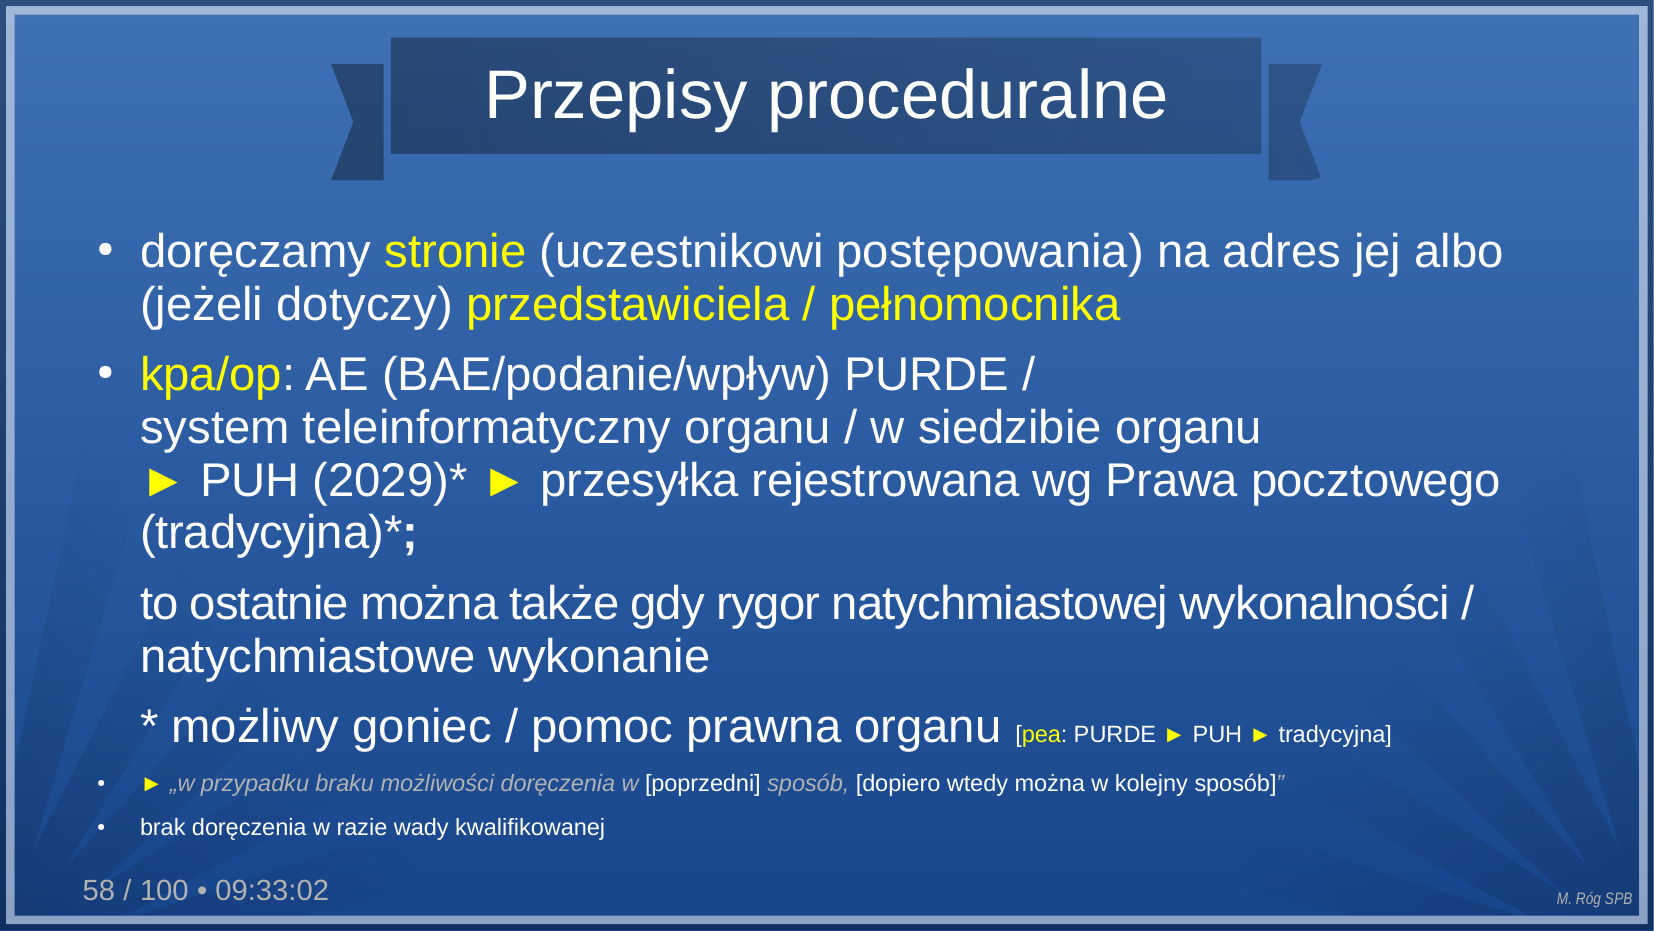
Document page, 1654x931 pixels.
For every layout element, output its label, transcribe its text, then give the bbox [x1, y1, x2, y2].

title Przepisy proceduralne [389, 35, 1264, 154]
list doręczamy stronie (uczestnikowi postępowania) na adres jej albo (jeżeli dotyczy) przedstawiciela / pełnomocnika kpa/op: AE (BAE/podanie/wpływ) PURDE / system teleinformatyczny organu / w siedzibie organu ► PUH (2029)* ► przesyłka rejestrowana wg Prawa pocztowego (tradycyjna)*; to ostatnie można także gdy rygor natychmiastowej wykonalności / natychmiastowe wykonanie * możliwy goniec / pomoc prawna organu [pea: PURDE ► PUH ► tradycyjna] ► „w przypadku braku możliwości doręczenia w [poprzedni] sposób, [dopiero wtedy można w kolejny sposób]” brak doręczenia w razie wady kwalifikowanej [82, 224, 1571, 848]
